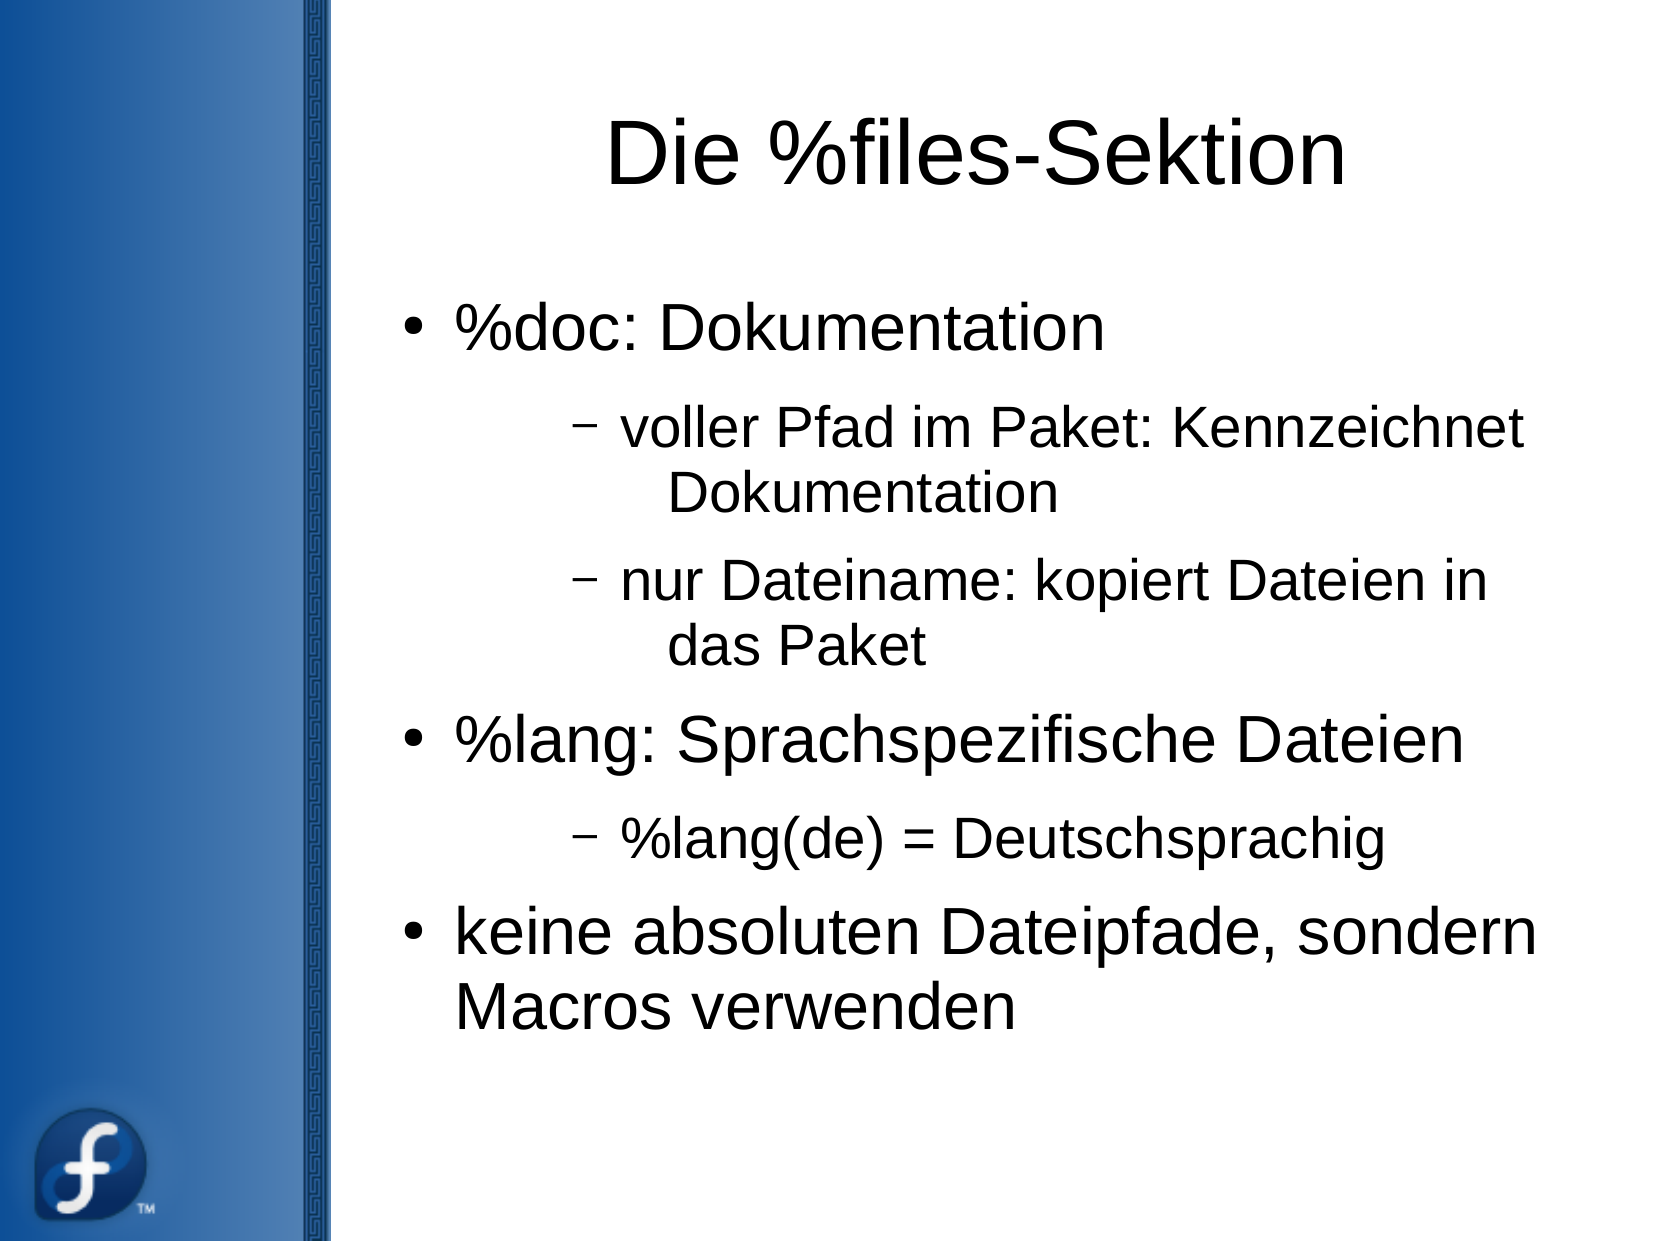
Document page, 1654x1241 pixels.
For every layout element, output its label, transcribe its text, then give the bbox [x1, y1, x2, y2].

list %doc: Dokumentation voller Pfad im Paket: Kennzeichnet Dokumentation nur Dateiname: kopiert Dateien in das Paket %lang: Sprachspezifische Dateien %lang(de) = Deutschsprachig keine absoluten Dateipfade, sondern Macros verwenden [383, 290, 1571, 1094]
picture [0, 0, 331, 1241]
title Die %files-Sektion [383, 56, 1571, 250]
